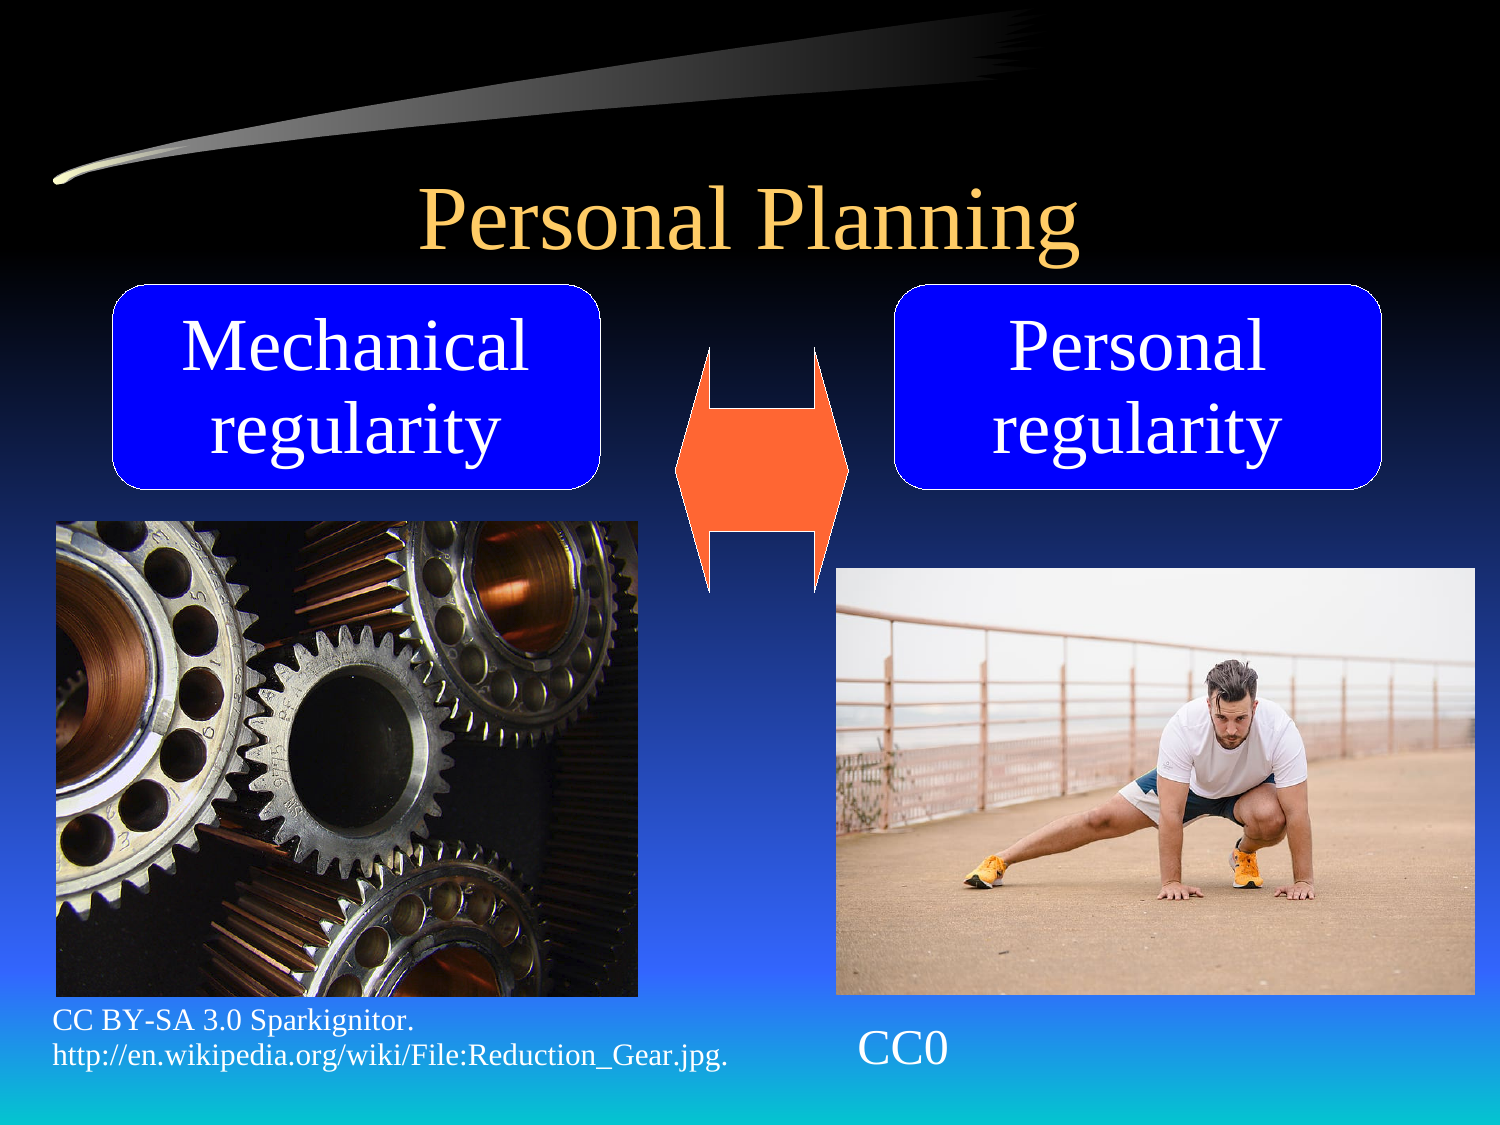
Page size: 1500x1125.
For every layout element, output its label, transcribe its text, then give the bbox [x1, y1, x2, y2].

text_box CC BY-SA 3.0 Sparkignitor. http://en.wikipedia.org/wiki/File:Reduction_Gear.jpg. [37, 995, 788, 1080]
picture [56, 521, 638, 995]
text_box Personal regularity [894, 284, 1382, 490]
title Personal Planning [112, 124, 1388, 313]
picture [836, 568, 1475, 995]
text_box CC0 [842, 1012, 1106, 1083]
text_box [675, 347, 849, 593]
text_box Mechanical regularity [112, 284, 601, 490]
